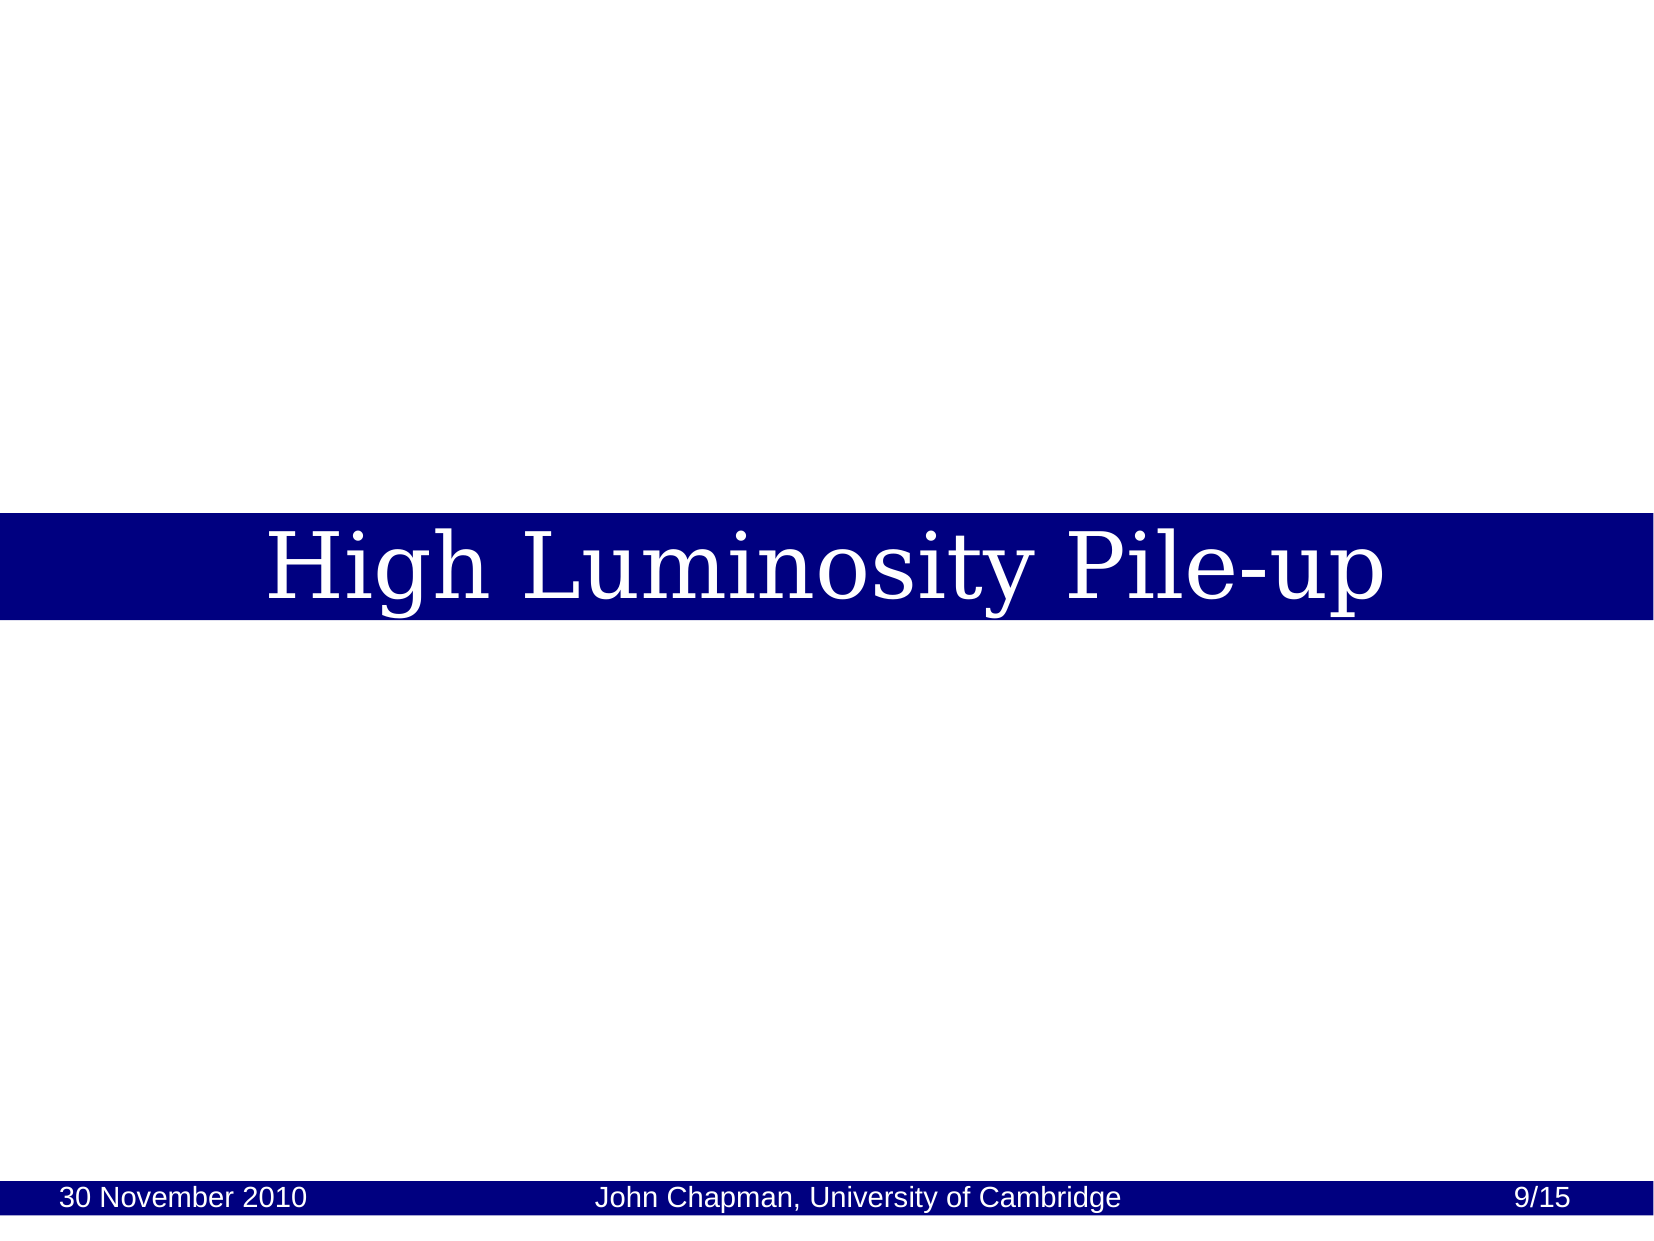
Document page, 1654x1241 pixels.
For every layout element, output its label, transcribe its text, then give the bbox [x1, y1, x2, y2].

title High Luminosity Pile-up [0, 513, 1654, 621]
